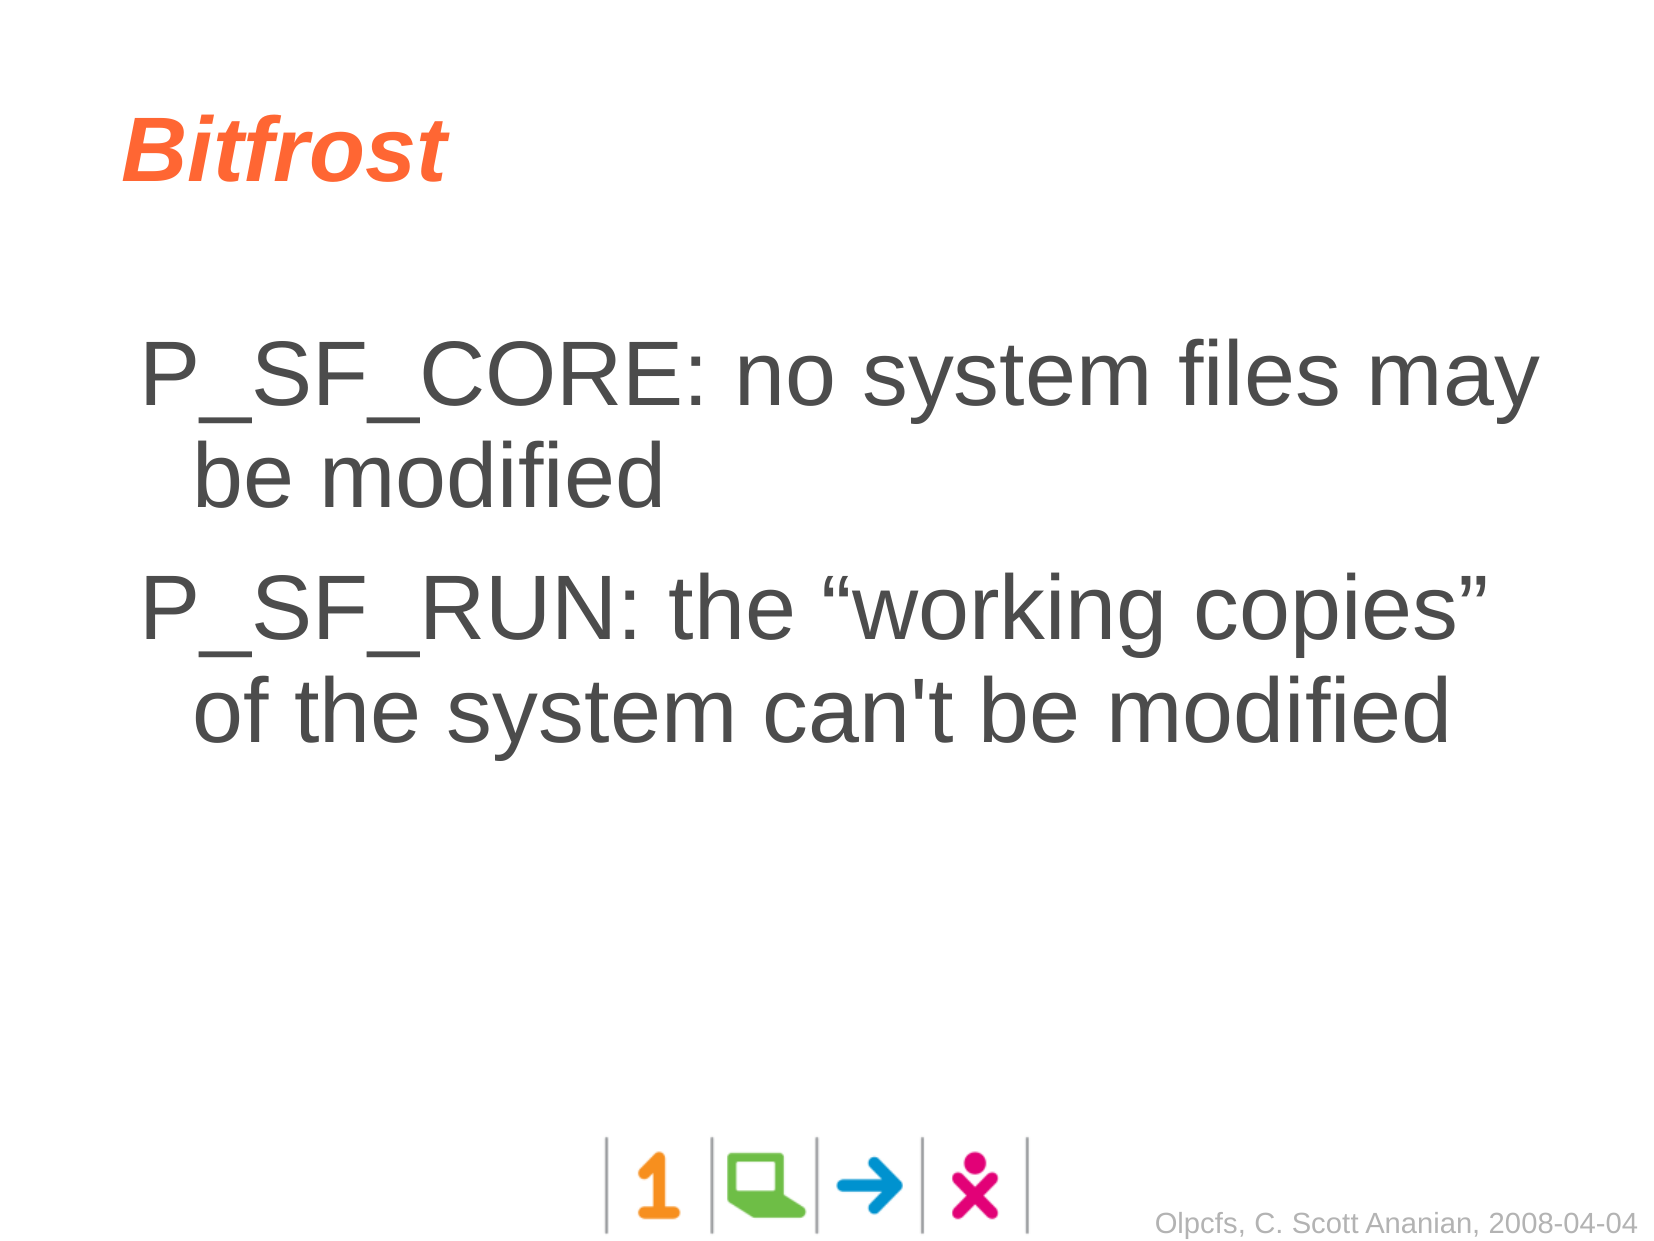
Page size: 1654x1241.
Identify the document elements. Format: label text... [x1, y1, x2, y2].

title Bitfrost [121, 46, 1534, 254]
list P_SF_CORE: no system files may be modified P_SF_RUN: the “working copies” of the system can't be modified [121, 321, 1561, 1132]
picture [600, 1133, 1036, 1241]
